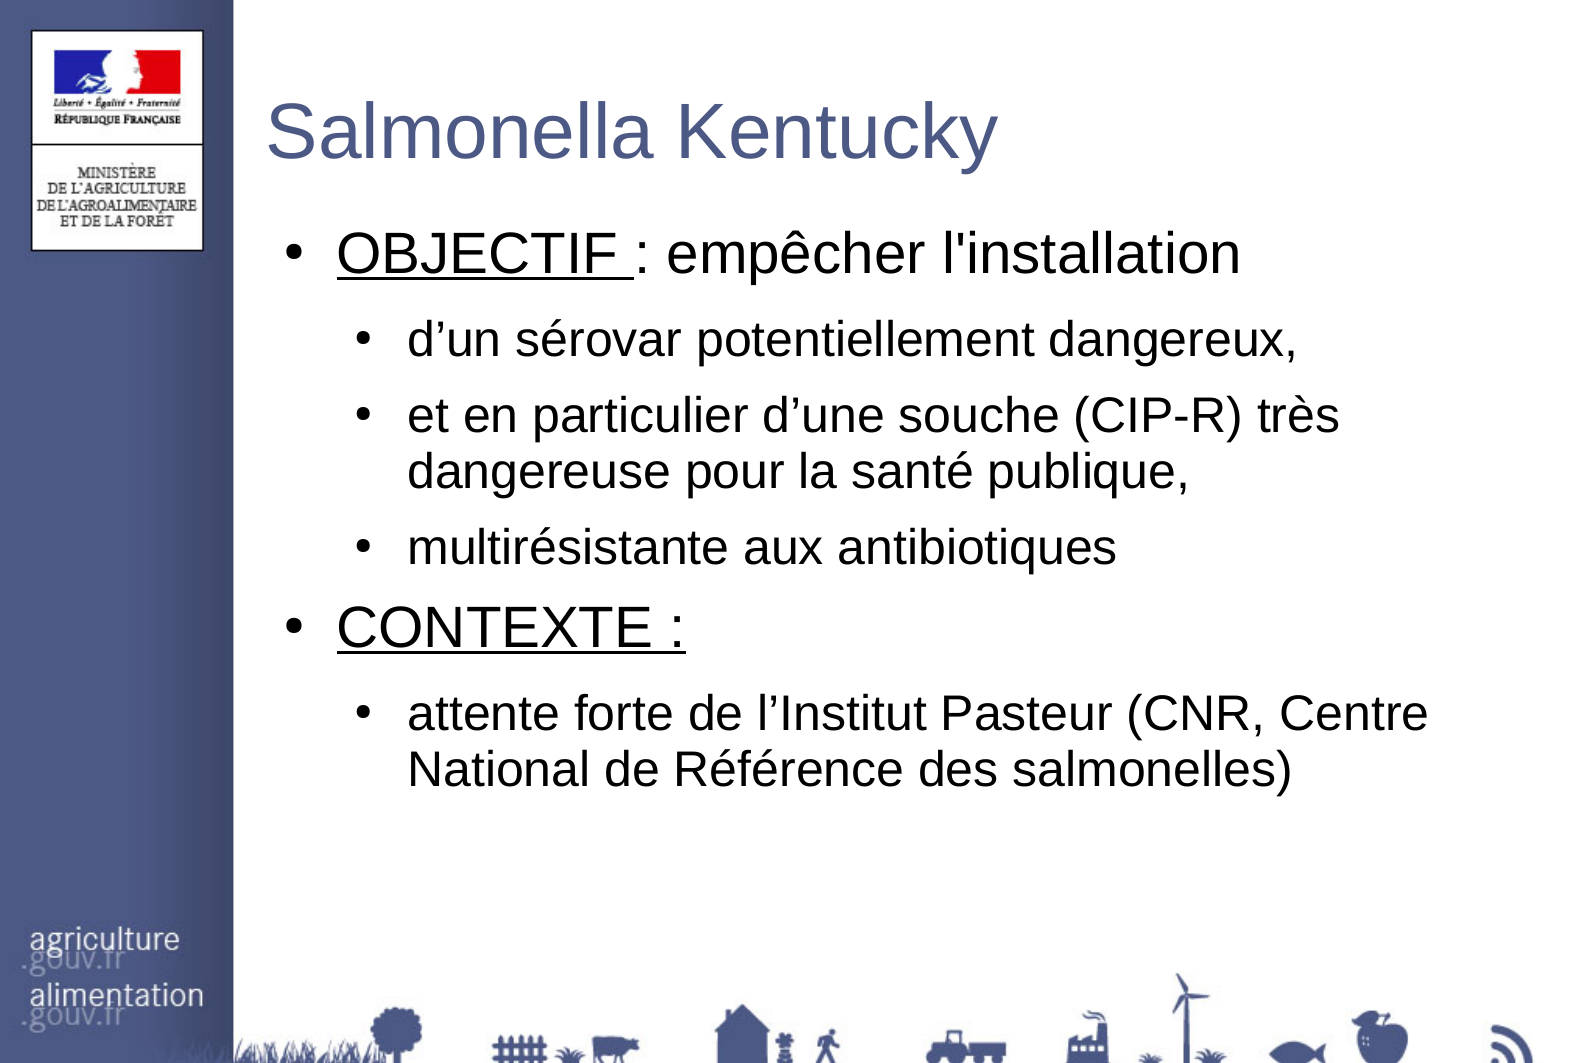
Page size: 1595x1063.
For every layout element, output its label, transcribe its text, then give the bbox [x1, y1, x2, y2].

list OBJECTIF : empêcher l'installation d’un sérovar potentiellement dangereux, et en particulier d’une souche (CIP-R) très dangereuse pour la santé publique, multirésistante aux antibiotiques CONTEXTE : attente forte de l’Institut Pasteur (CNR, Centre National de Référence des salmonelles) [265, 220, 1536, 923]
title Salmonella Kentucky [265, 42, 1536, 220]
picture [0, 0, 1595, 1063]
